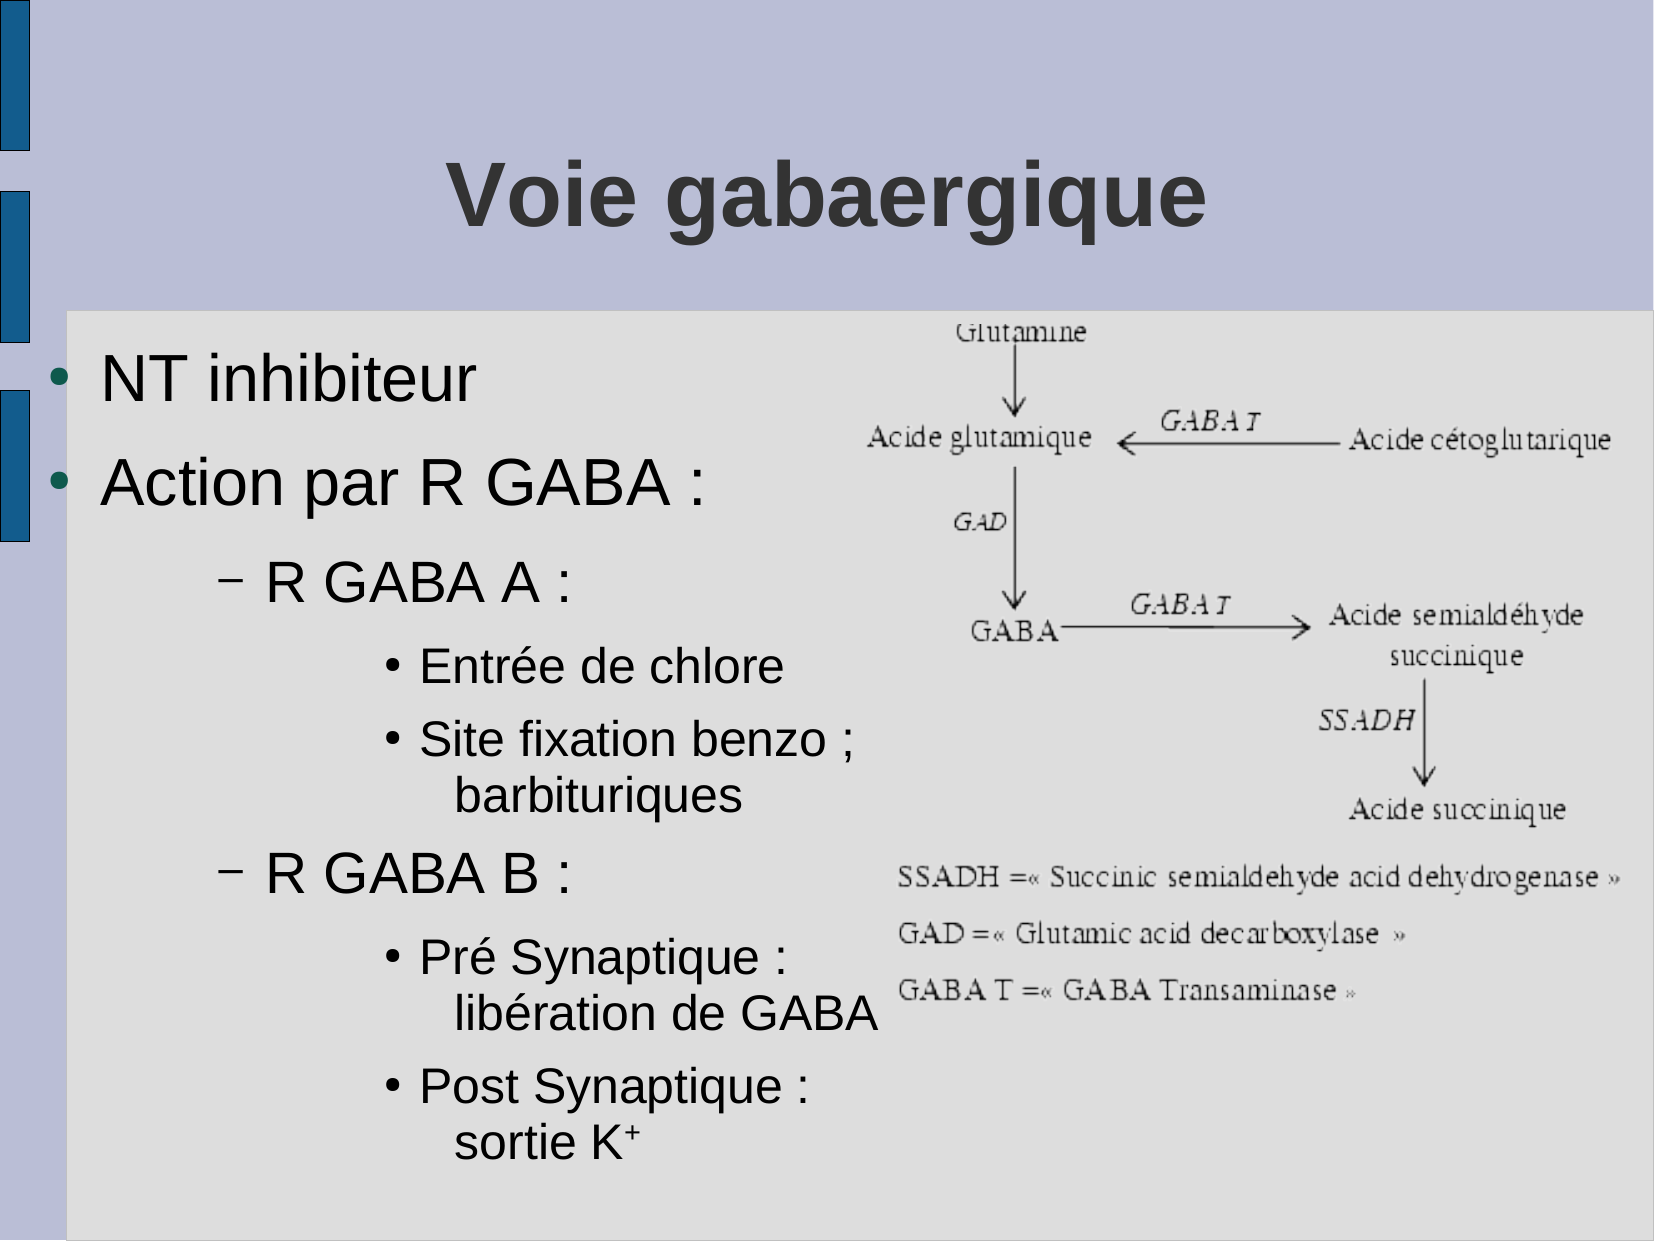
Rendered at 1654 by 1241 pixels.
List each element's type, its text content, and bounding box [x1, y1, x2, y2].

list NT inhibiteur Action par R GABA : R GABA A : Entrée de chlore Site fixation benzo ; barbituriques R GABA B : Pré Synaptique : libération de GABA Post Synaptique : sortie K+ [29, 340, 886, 1170]
picture [845, 324, 1654, 1004]
title Voie gabaergique [121, 91, 1534, 299]
